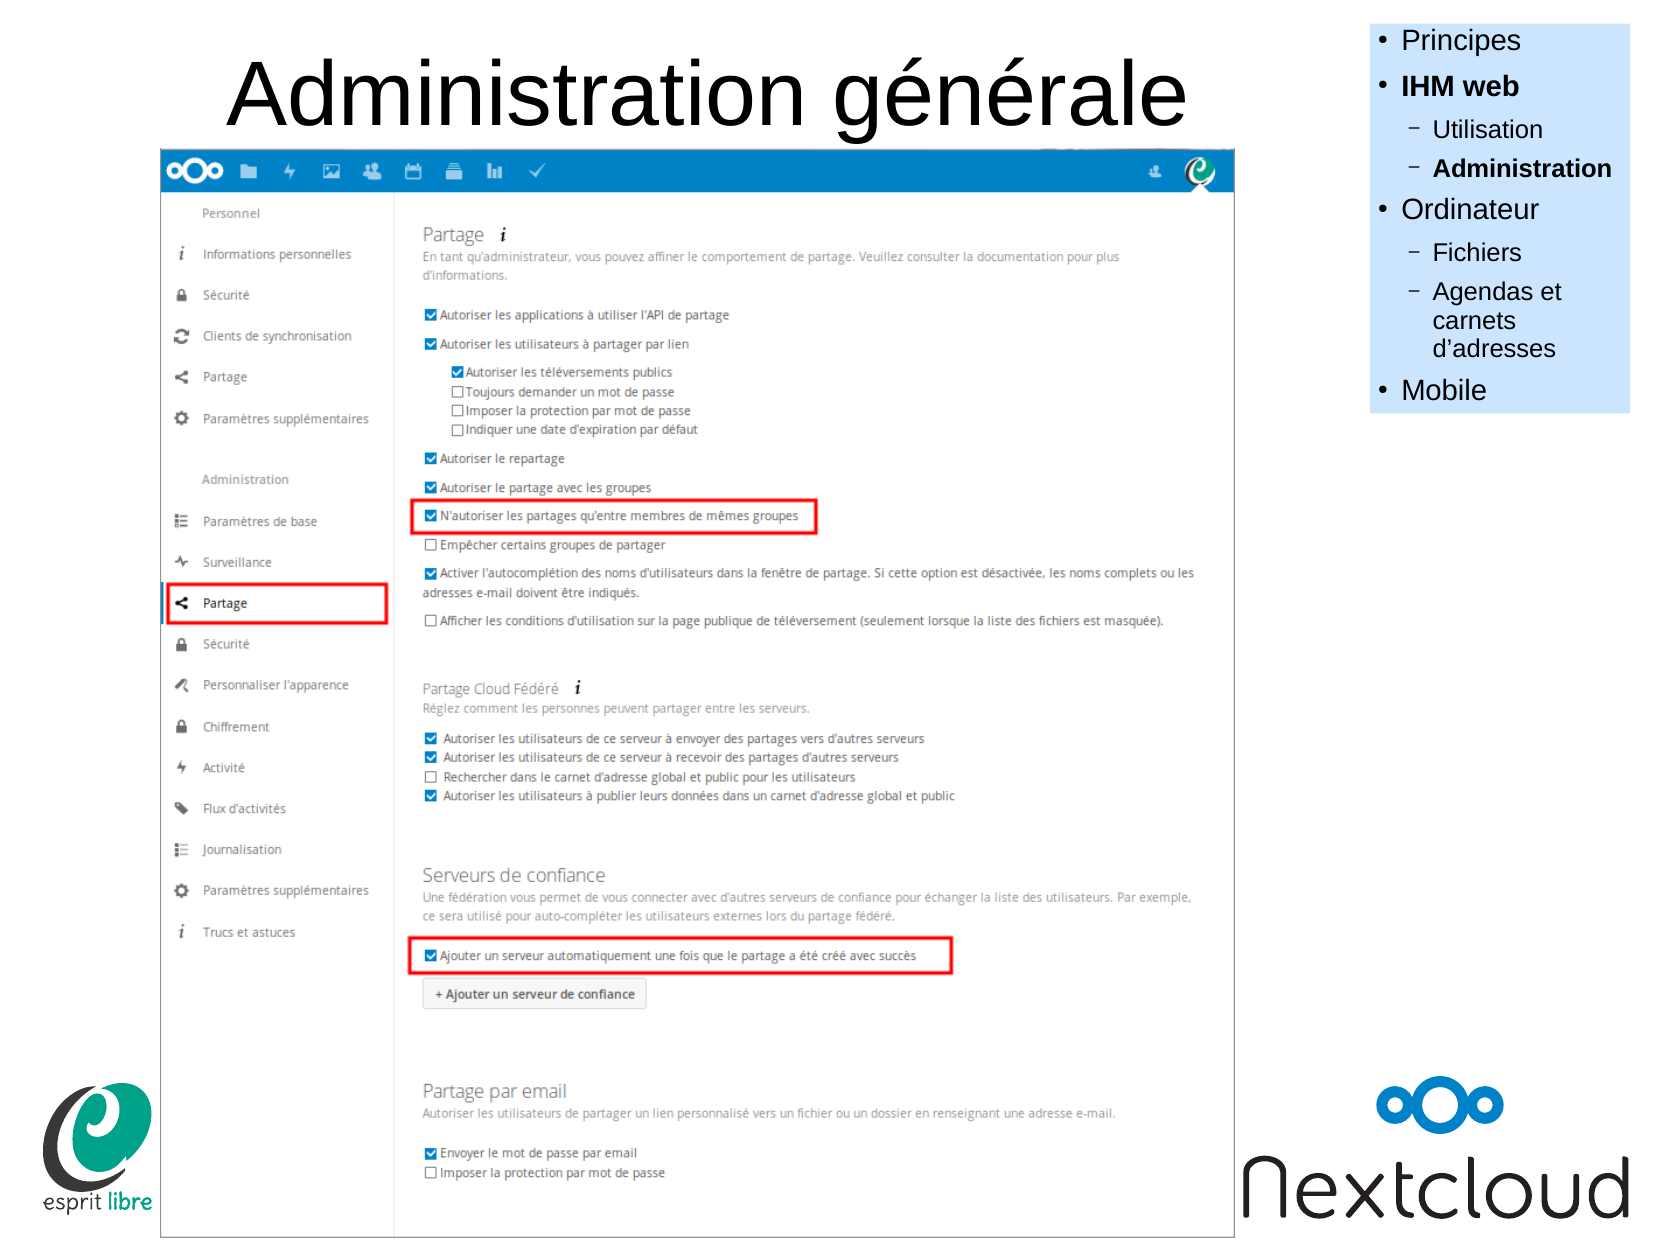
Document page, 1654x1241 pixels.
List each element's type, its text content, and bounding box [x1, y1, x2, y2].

picture [160, 148, 1235, 1238]
title Administration générale [0, 0, 1453, 198]
list Principes IHM web Utilisation Administration Ordinateur Fichiers Agendas et carnets d’adresses Mobile [1370, 23, 1630, 414]
